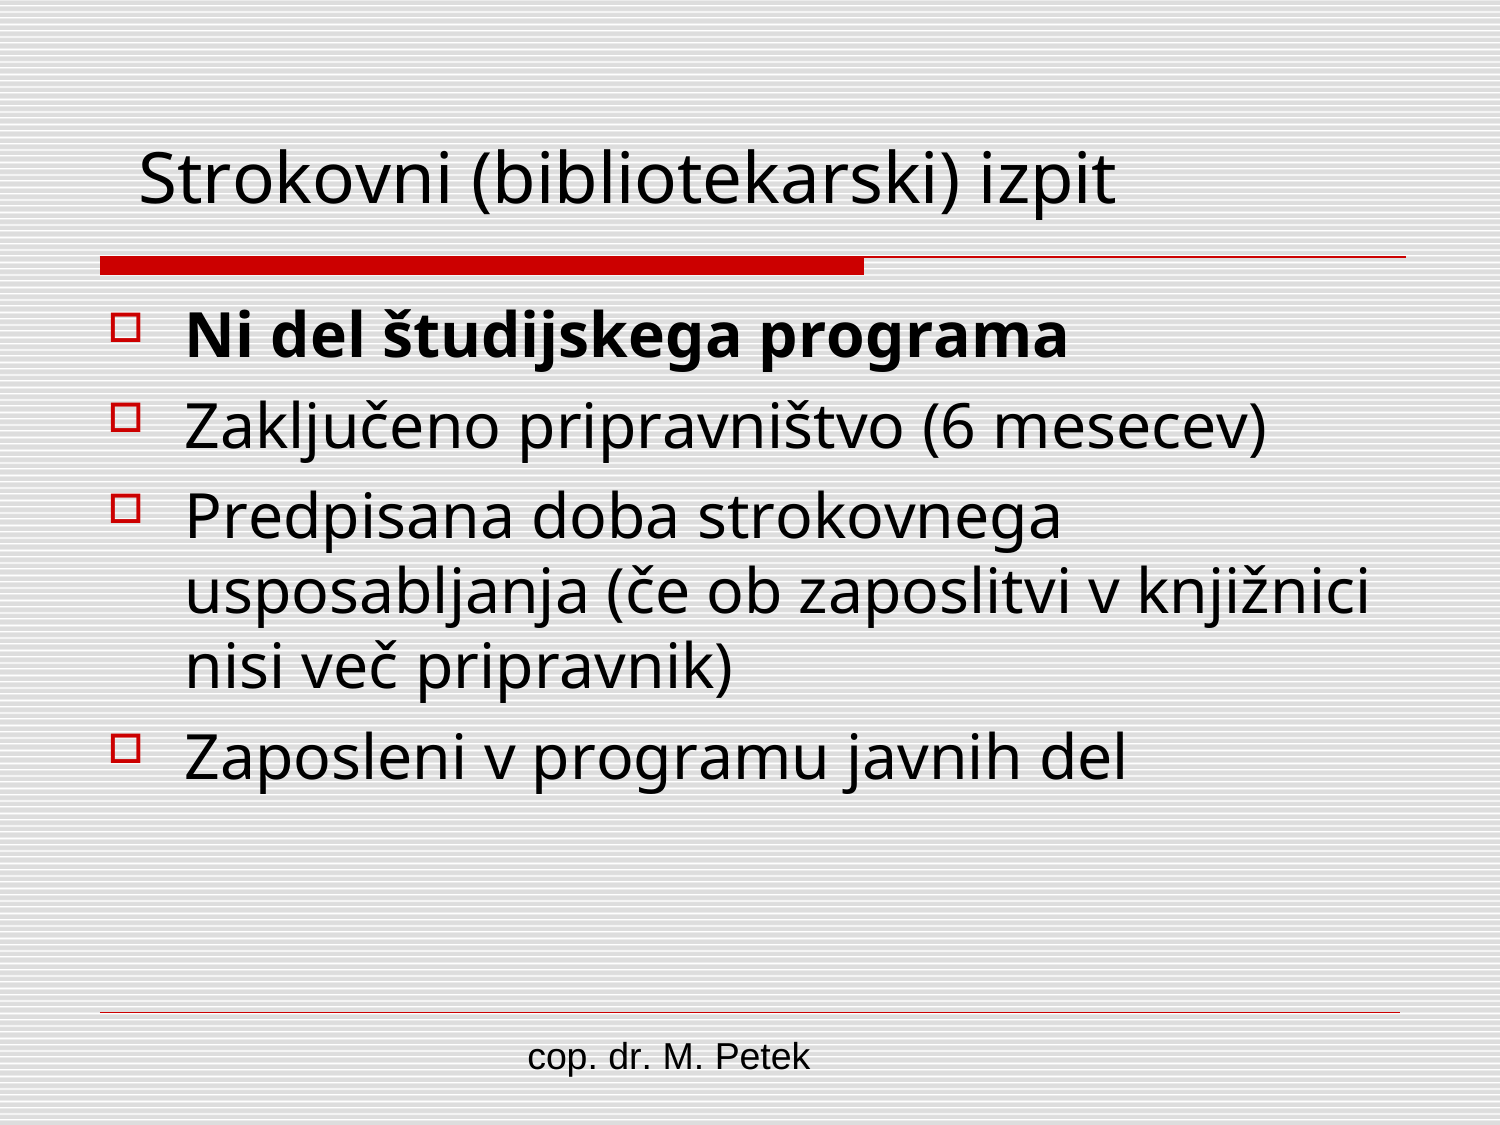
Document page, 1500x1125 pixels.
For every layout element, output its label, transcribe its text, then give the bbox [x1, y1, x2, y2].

picture [0, 0, 1500, 1125]
title Strokovni (bibliotekarski) izpit [123, 37, 1463, 225]
list Ni del študijskega programa Zaključeno pripravništvo (6 mesecev) Predpisana doba strokovnega usposabljanja (če ob zaposlitvi v knjižnici nisi več pripravnik) Zaposleni v programu javnih del [92, 287, 1406, 988]
